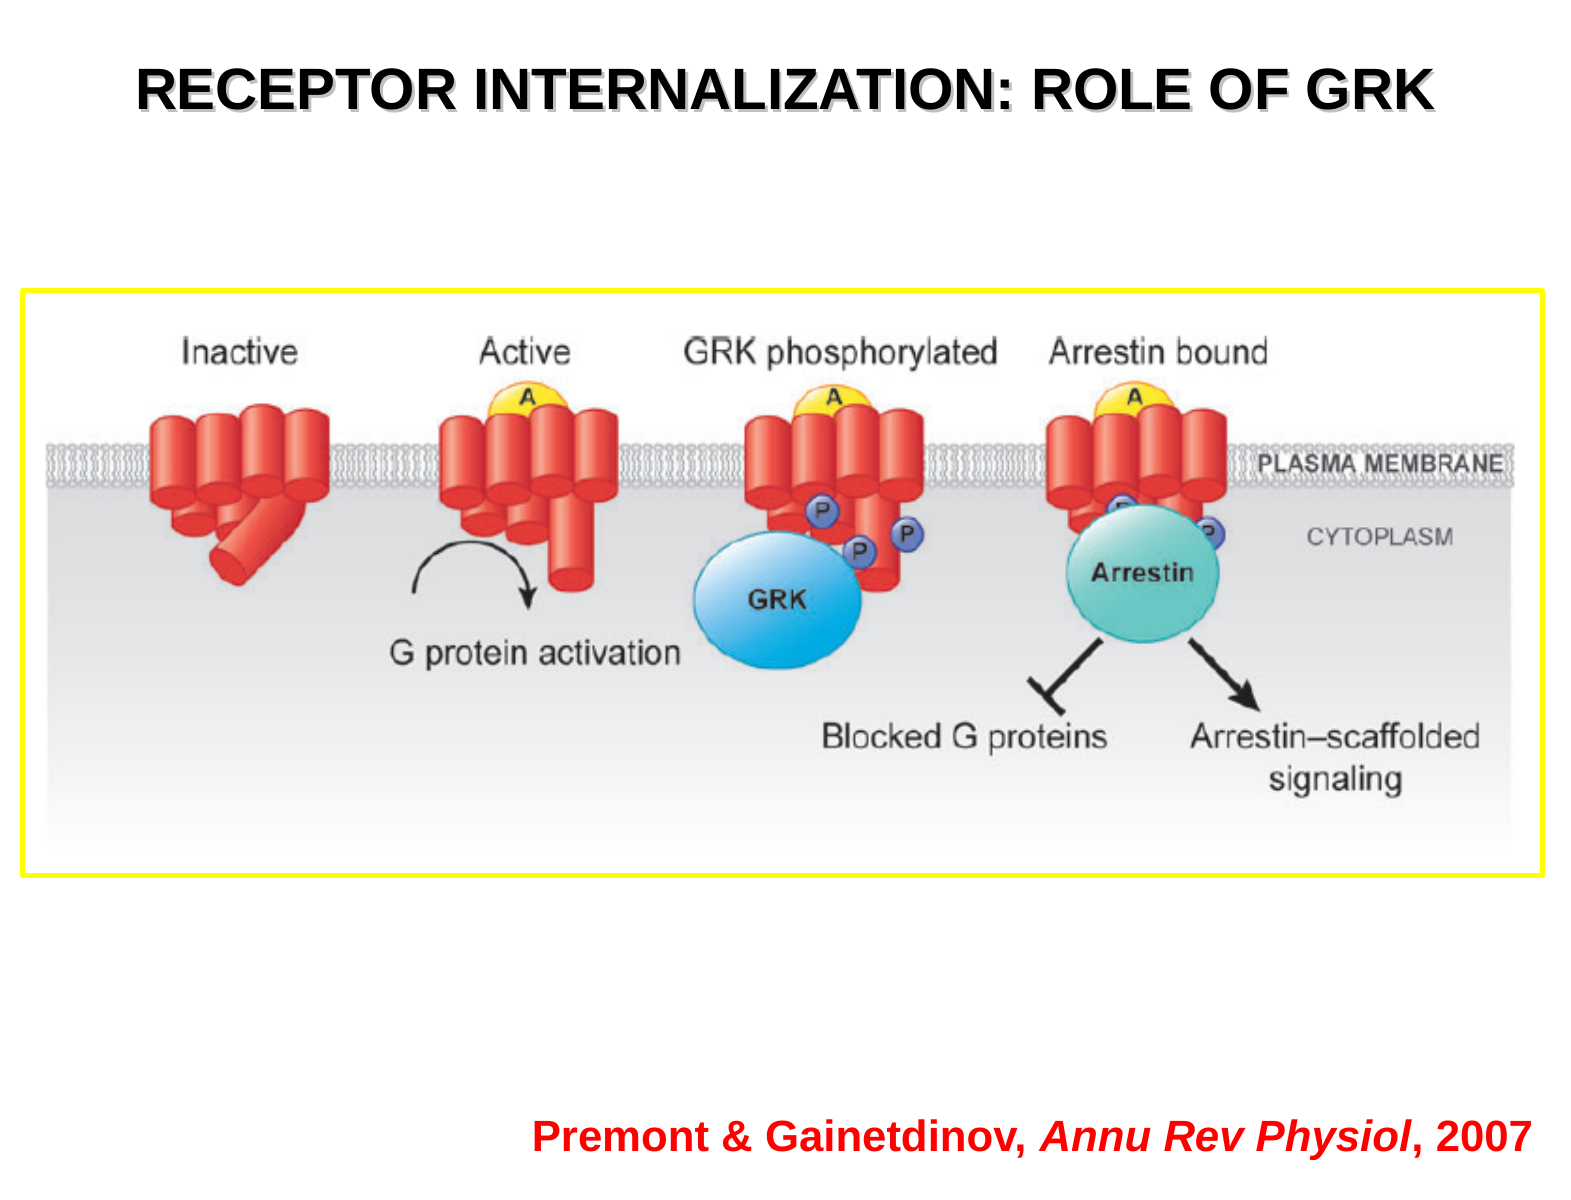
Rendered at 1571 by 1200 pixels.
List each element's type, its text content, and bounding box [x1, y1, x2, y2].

picture [24, 292, 1540, 874]
text_box RECEPTOR INTERNALIZATION: ROLE OF GRK [29, 54, 1541, 130]
text_box Premont & Gainetdinov, Annu Rev Physiol, 2007 [513, 1103, 1552, 1171]
